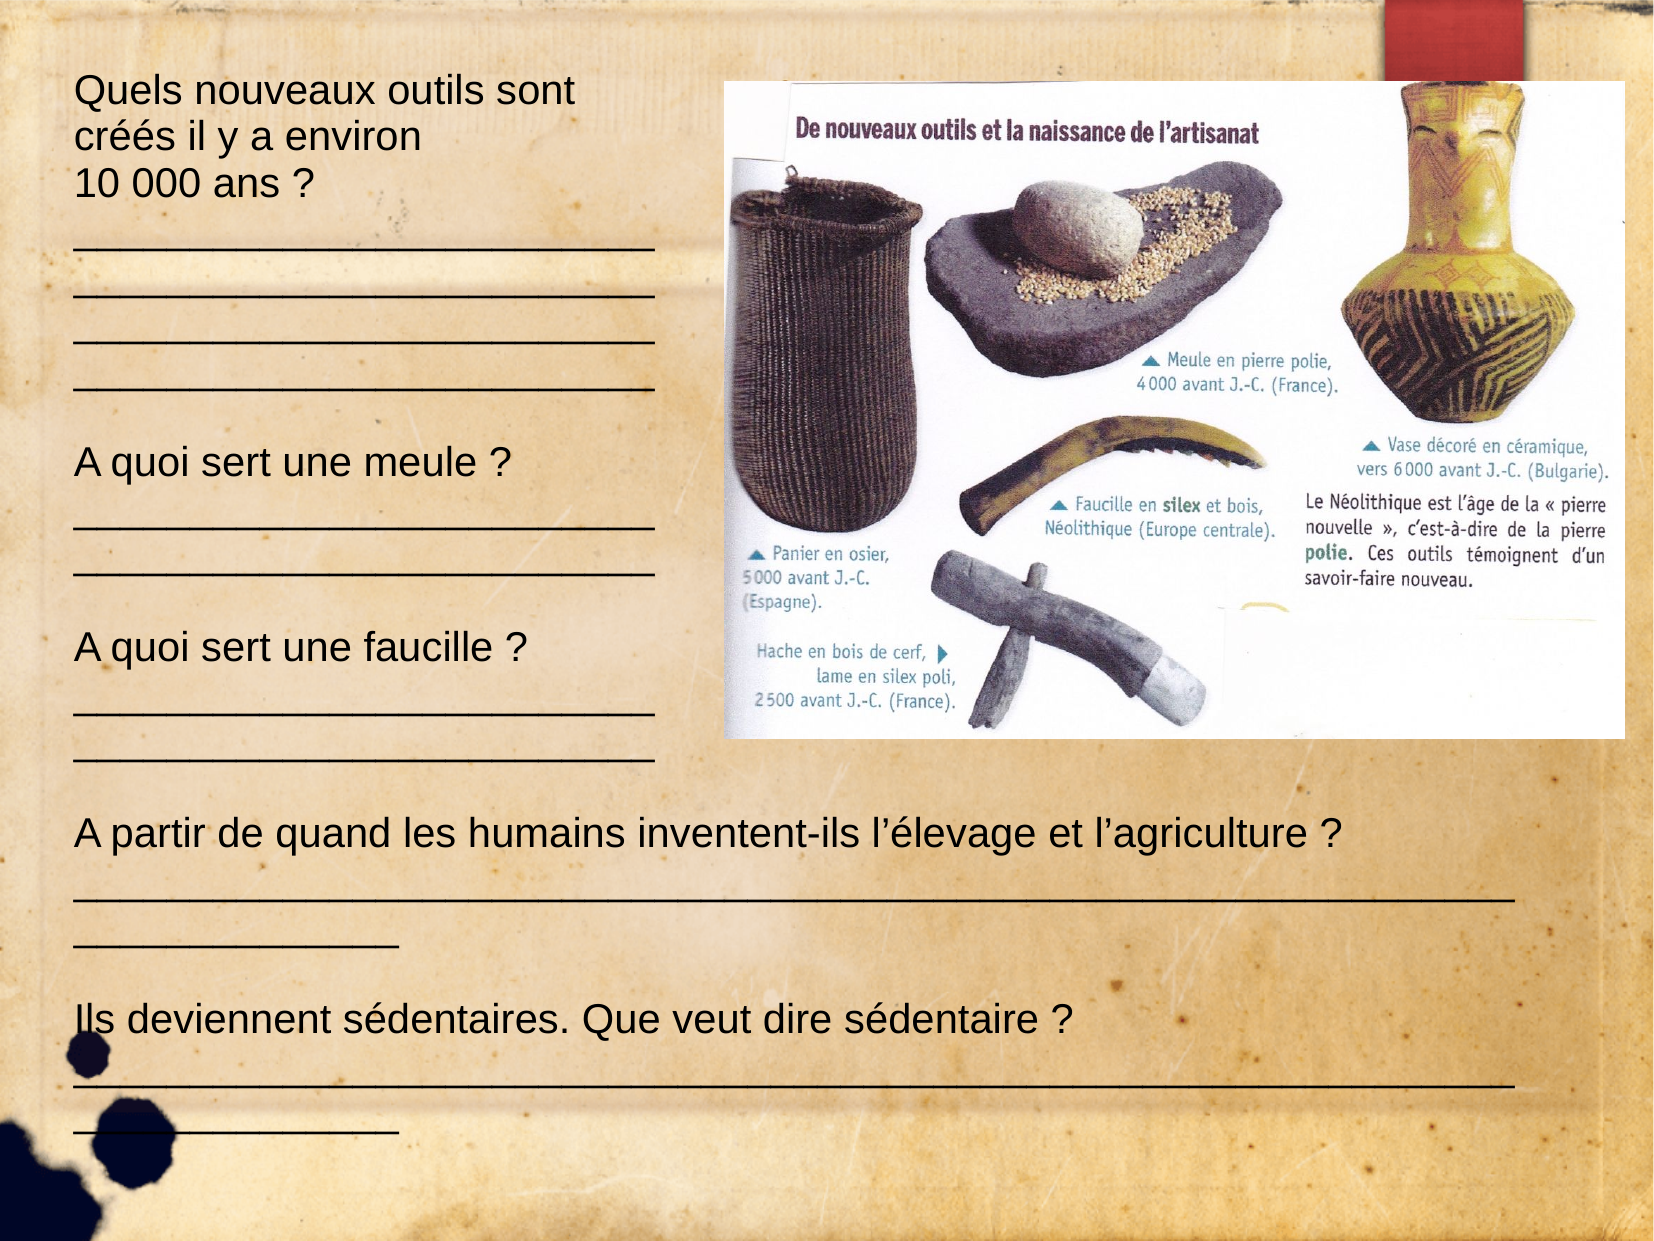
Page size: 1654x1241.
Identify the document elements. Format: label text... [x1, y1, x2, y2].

text_box Quels nouveaux outils sont créés il y a environ 10 000 ans ? _________________________ _________________________ _________________________ _________________________ A quoi sert une meule ? _________________________ _________________________ A quoi sert une faucille ? _________________________ _________________________ A partir de quand les humains inventent-ils l’élevage et l’agriculture ? ____________________________________________________________________________ Ils deviennent sédentaires. Que veut dire sédentaire ? ____________________________________________________________________________ [59, 59, 1536, 1241]
picture [0, 0, 1654, 1241]
